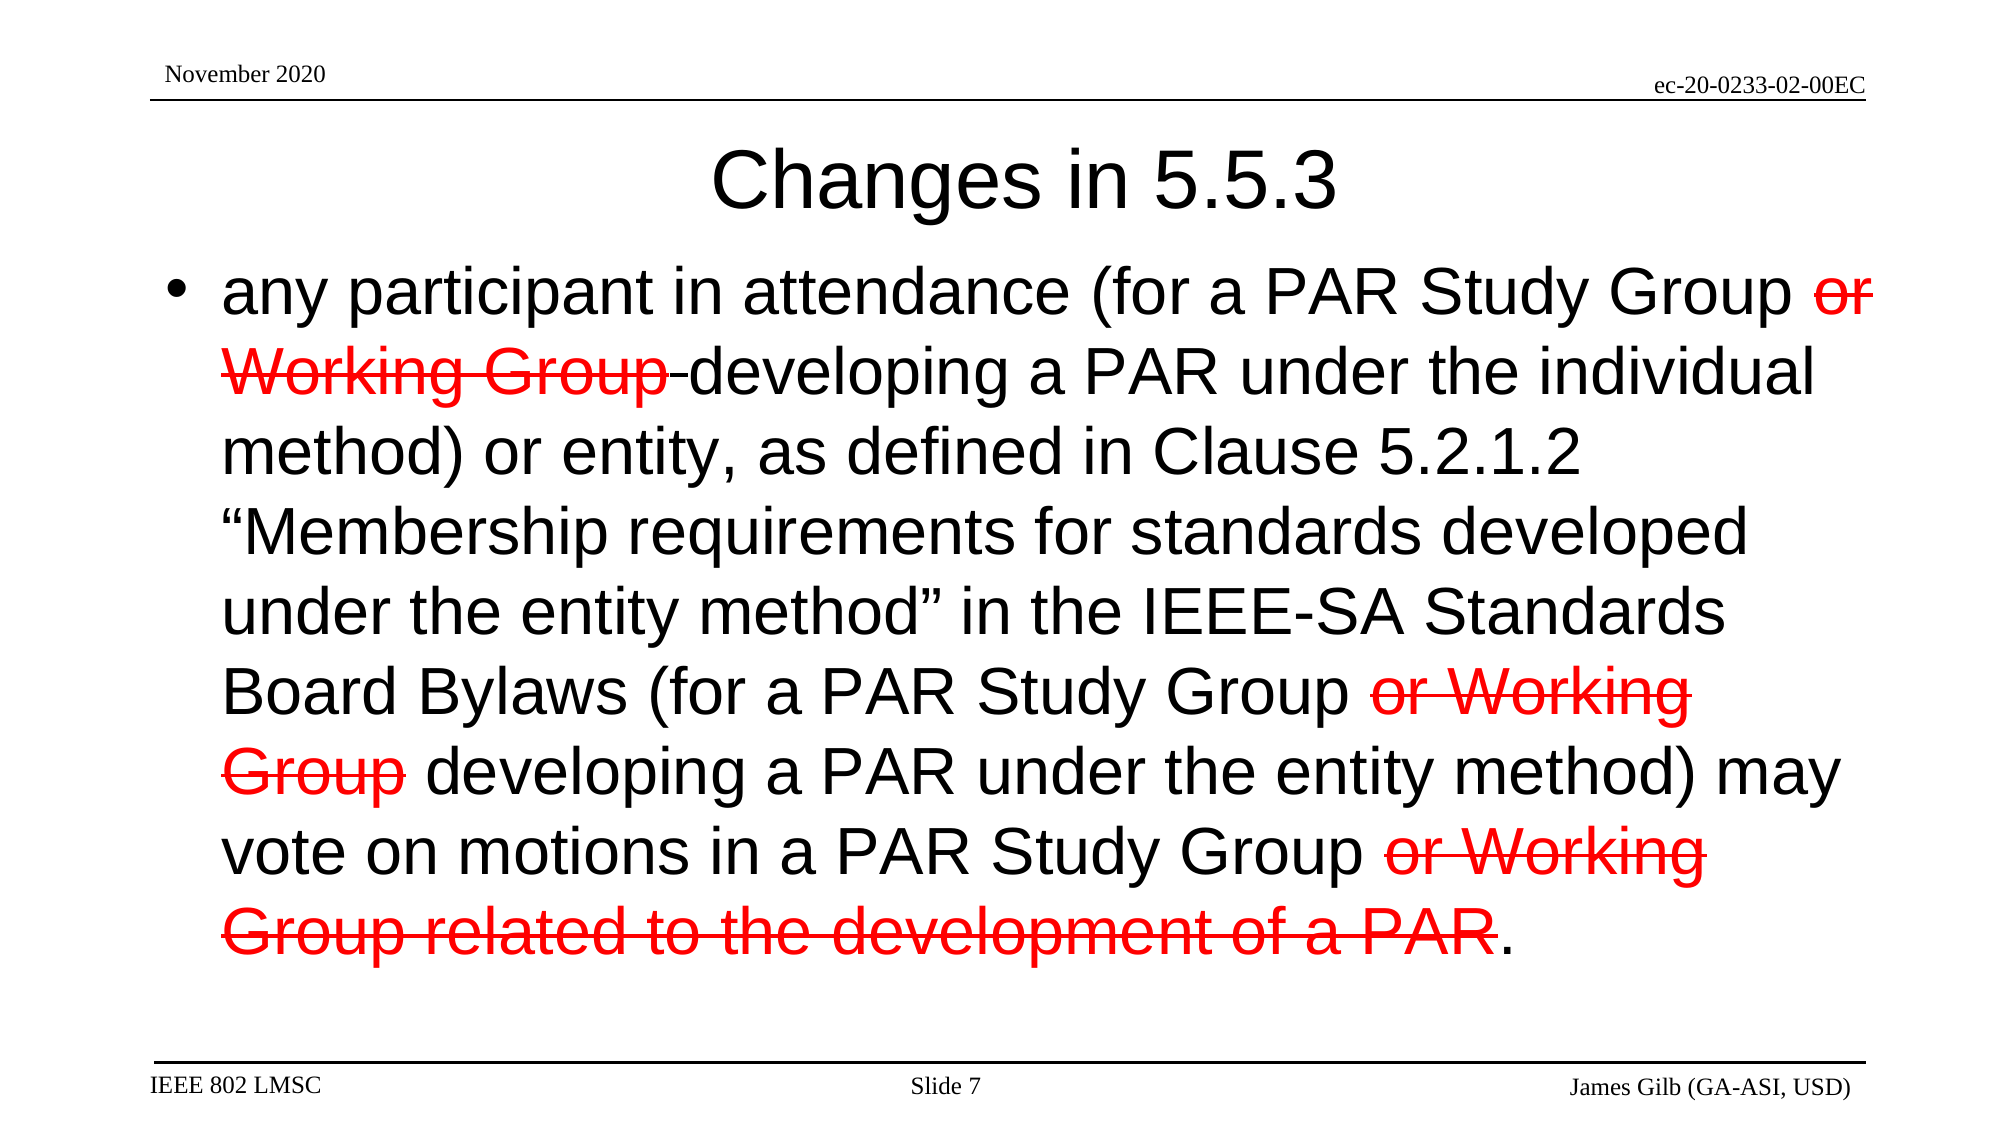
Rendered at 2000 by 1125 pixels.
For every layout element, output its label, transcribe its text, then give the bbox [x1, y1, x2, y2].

list any participant in attendance (for a PAR Study Group or Working Group developing a PAR under the individual method) or entity, as defined in Clause 5.2.1.2 “Membership requirements for standards developed under the entity method” in the IEEE-SA Standards Board Bylaws (for a PAR Study Group or Working Group developing a PAR under the entity method) may vote on motions in a PAR Study Group or Working Group related to the development of a PAR. [150, 239, 1900, 1051]
title Changes in 5.5.3 [150, 112, 1900, 238]
